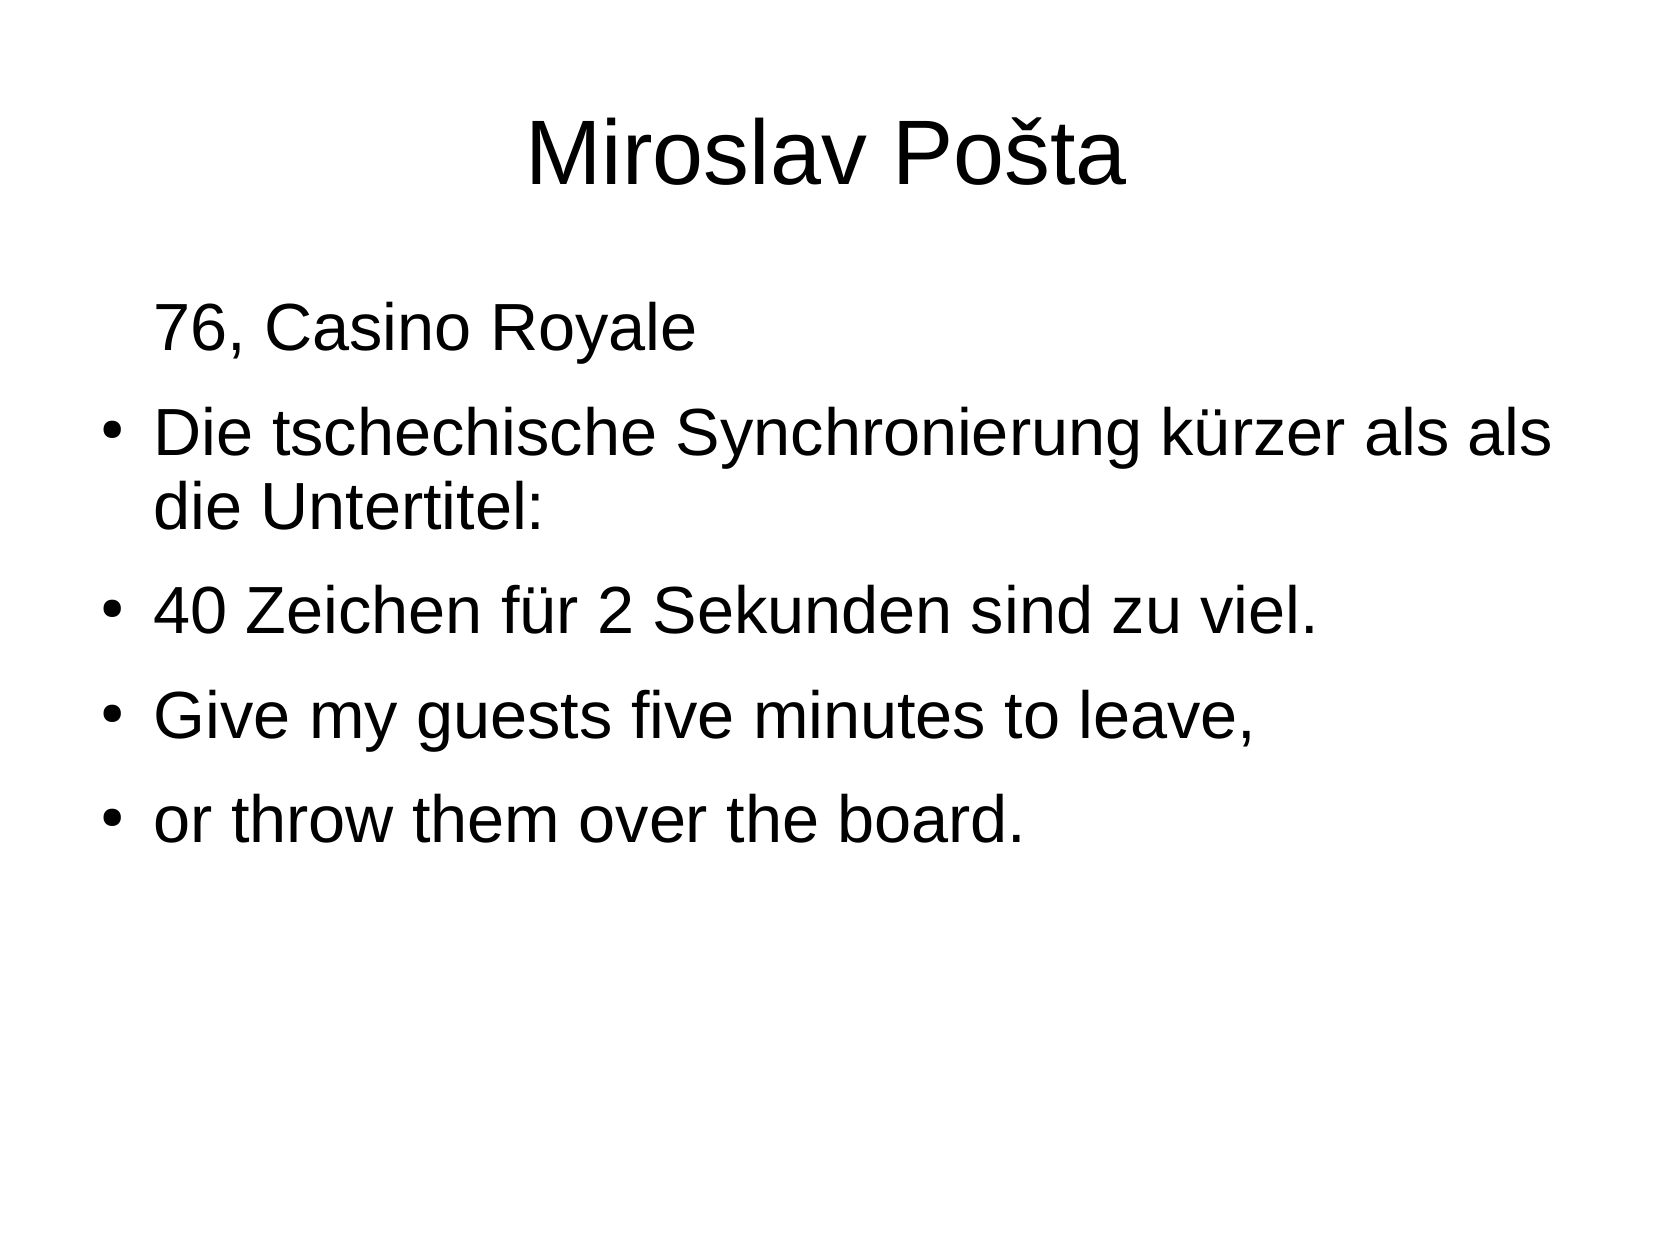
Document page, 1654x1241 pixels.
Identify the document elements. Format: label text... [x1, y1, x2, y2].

list 76, Casino Royale Die tschechische Synchronierung kürzer als als die Untertitel: 40 Zeichen für 2 Sekunden sind zu viel. Give my guests five minutes to leave, or throw them over the board. [82, 290, 1571, 1010]
title Miroslav Pošta [82, 49, 1571, 257]
